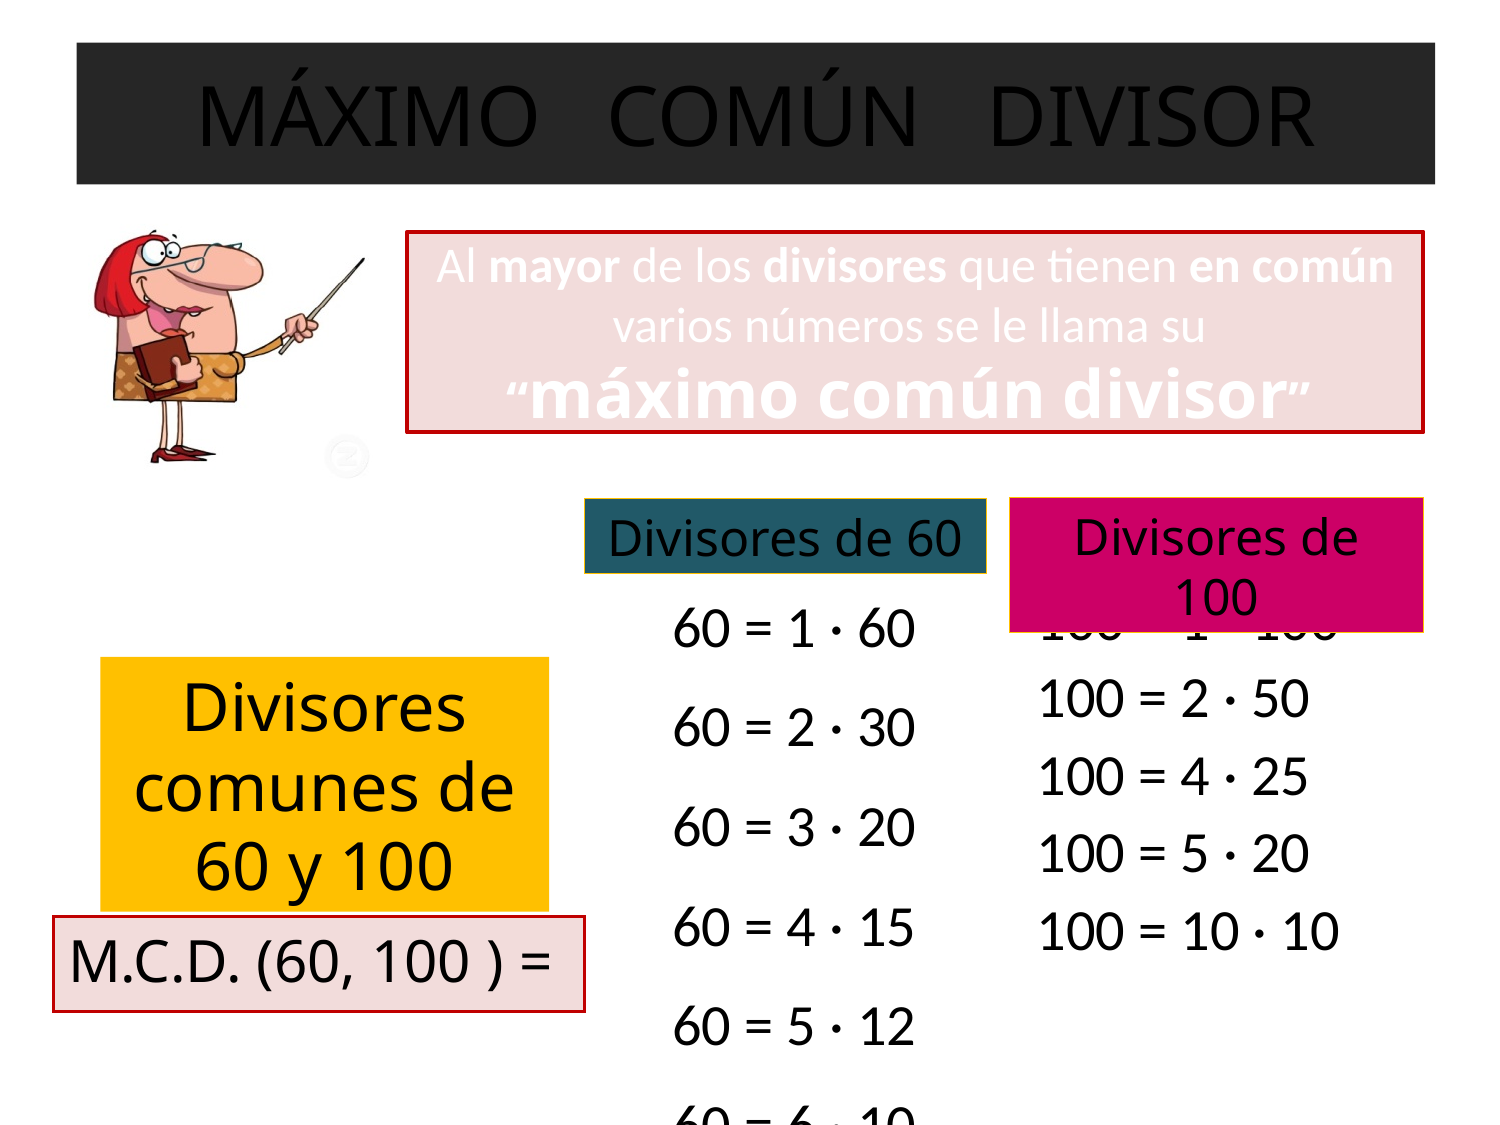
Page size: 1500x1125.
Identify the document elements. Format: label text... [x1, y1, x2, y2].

picture [88, 208, 376, 483]
list 60 = 1 · 60 60 = 2 · 30 60 = 3 · 20 60 = 4 · 15 60 = 5 · 12 60 = 6 · 10 [602, 581, 987, 1125]
text_box Divisores de 60 [584, 498, 987, 574]
text_box Divisores comunes de 60 y 100 [100, 656, 550, 912]
text_box 100 = 1 · 100 100 = 2 · 50 100 = 4 · 25 100 = 5 · 20 100 = 10 · 10 [1021, 633, 1424, 1106]
text_box Al mayor de los divisores que tienen en común varios números se le llama su “máximo común divisor” [407, 231, 1424, 433]
text_box MÁXIMO COMÚN DIVISOR [76, 42, 1436, 185]
text_box M.C.D. (60, 100 ) = [53, 916, 585, 1012]
text_box Divisores de 100 [1009, 497, 1424, 633]
